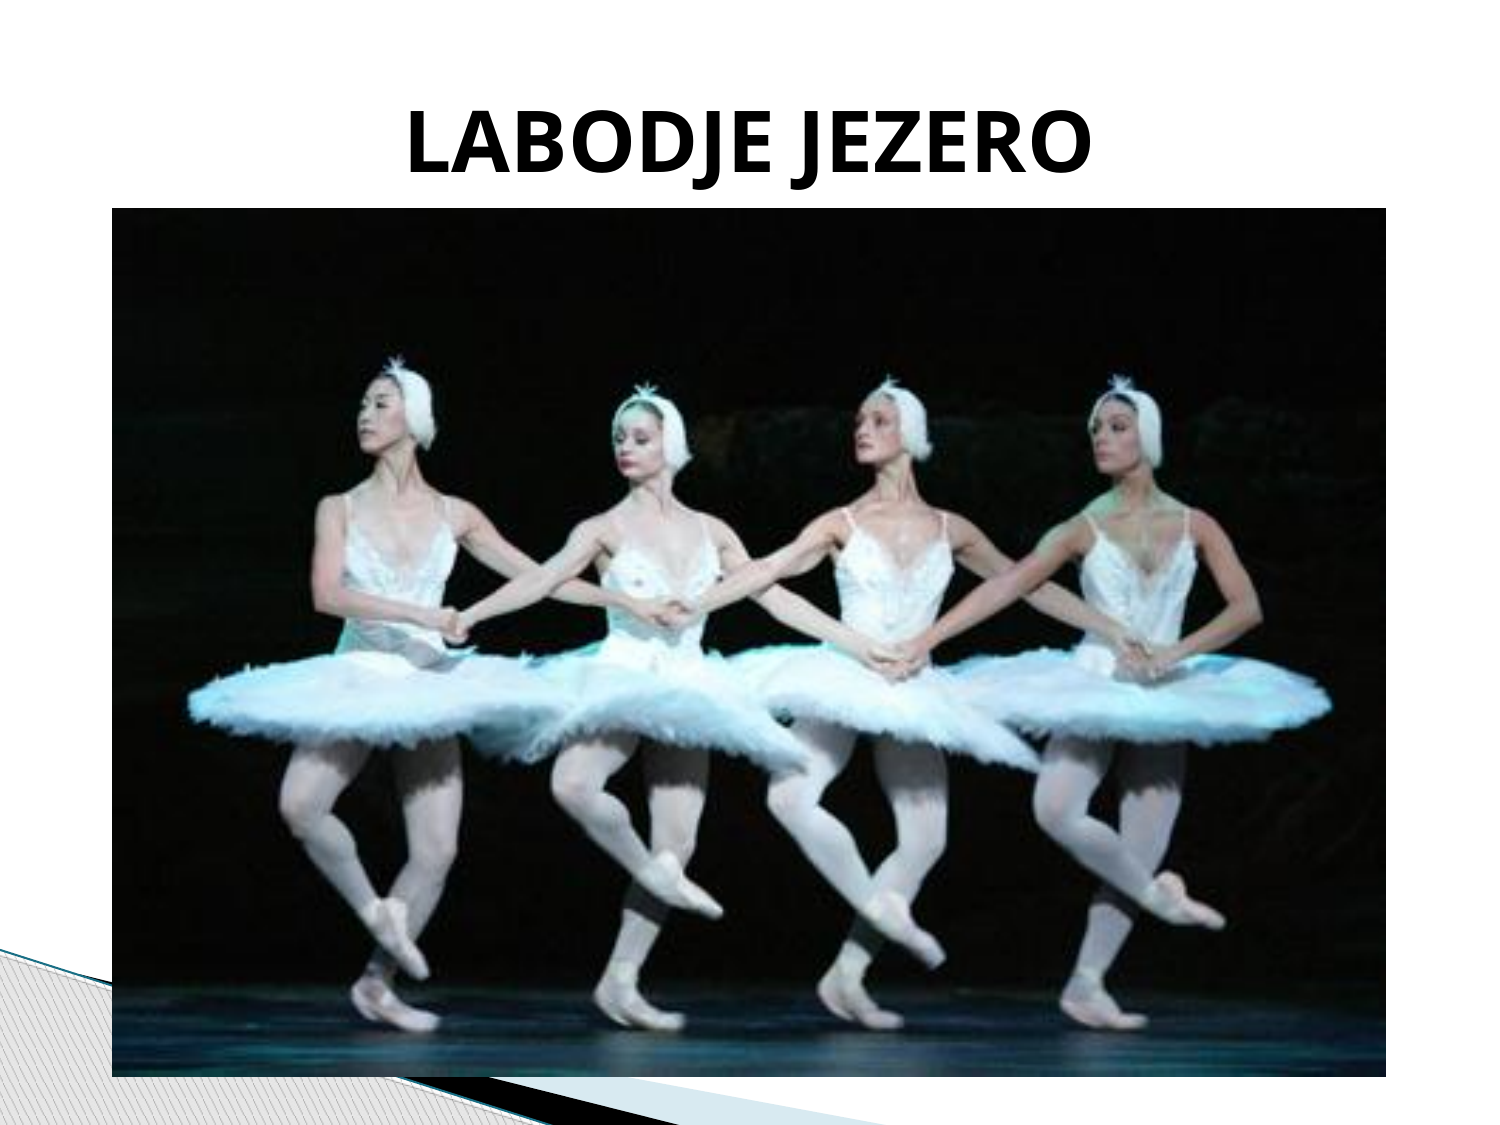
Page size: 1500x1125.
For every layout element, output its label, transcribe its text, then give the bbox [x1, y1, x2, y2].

picture [112, 233, 1386, 1077]
title LABODJE JEZERO [75, 45, 1425, 233]
